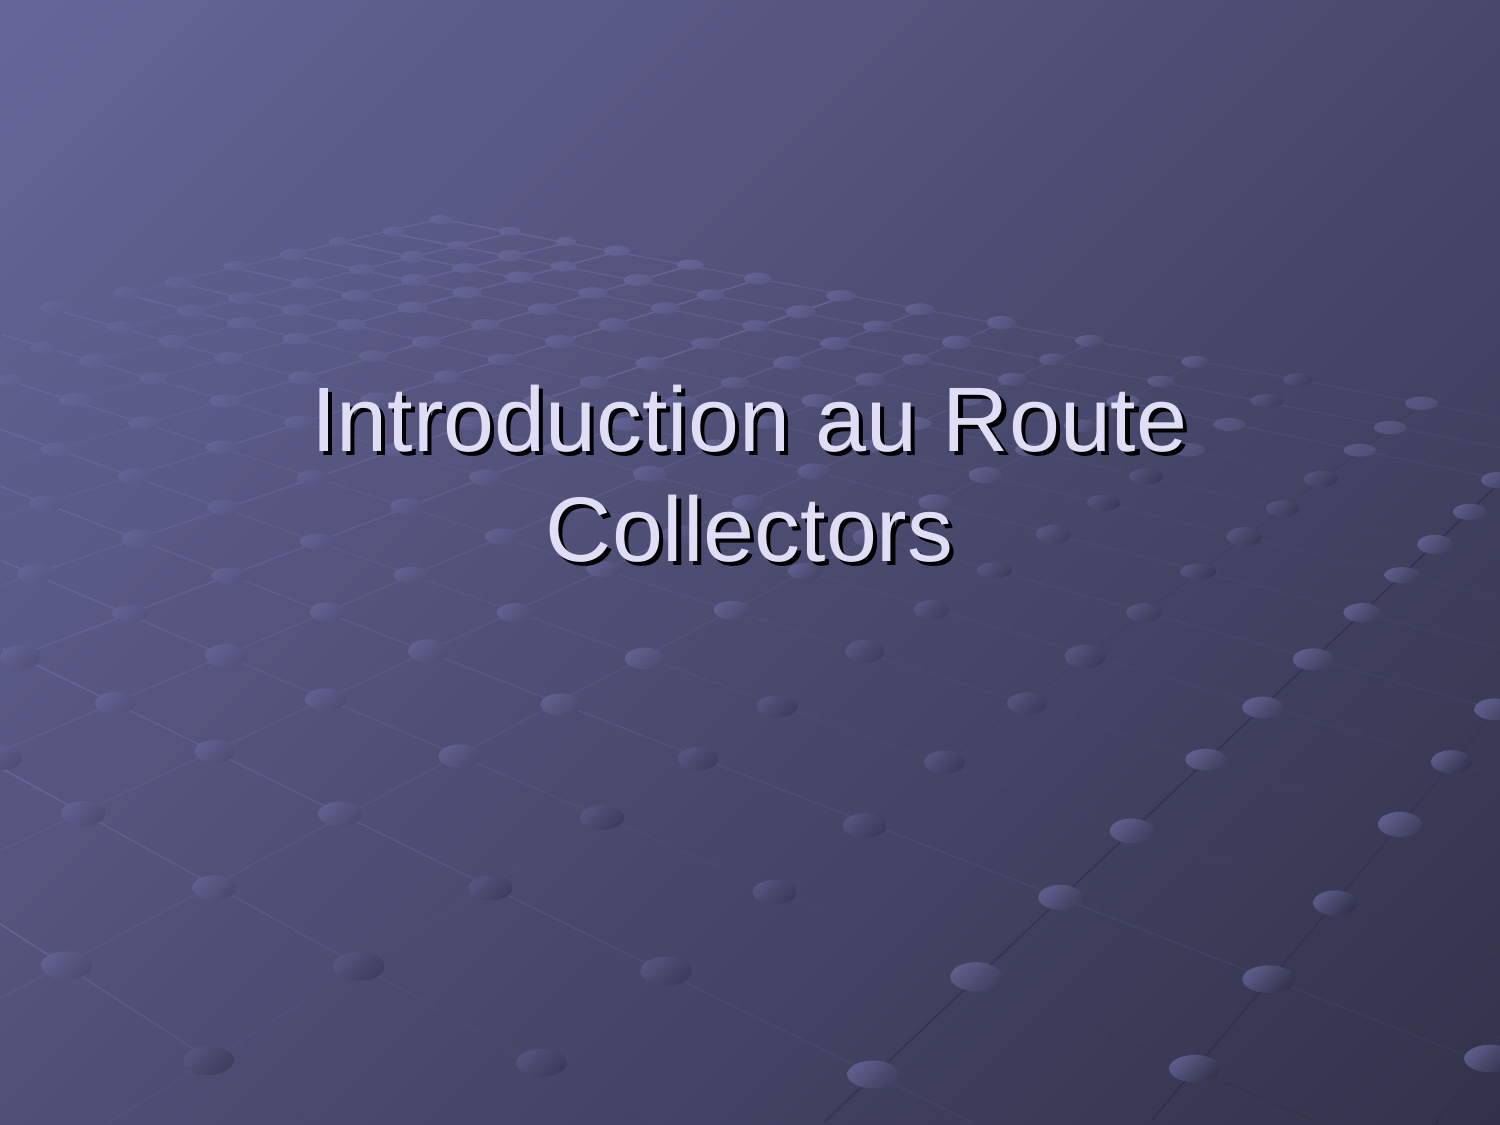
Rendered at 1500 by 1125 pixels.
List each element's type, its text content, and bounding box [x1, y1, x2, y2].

title Introduction au Route Collectors [112, 302, 1388, 588]
